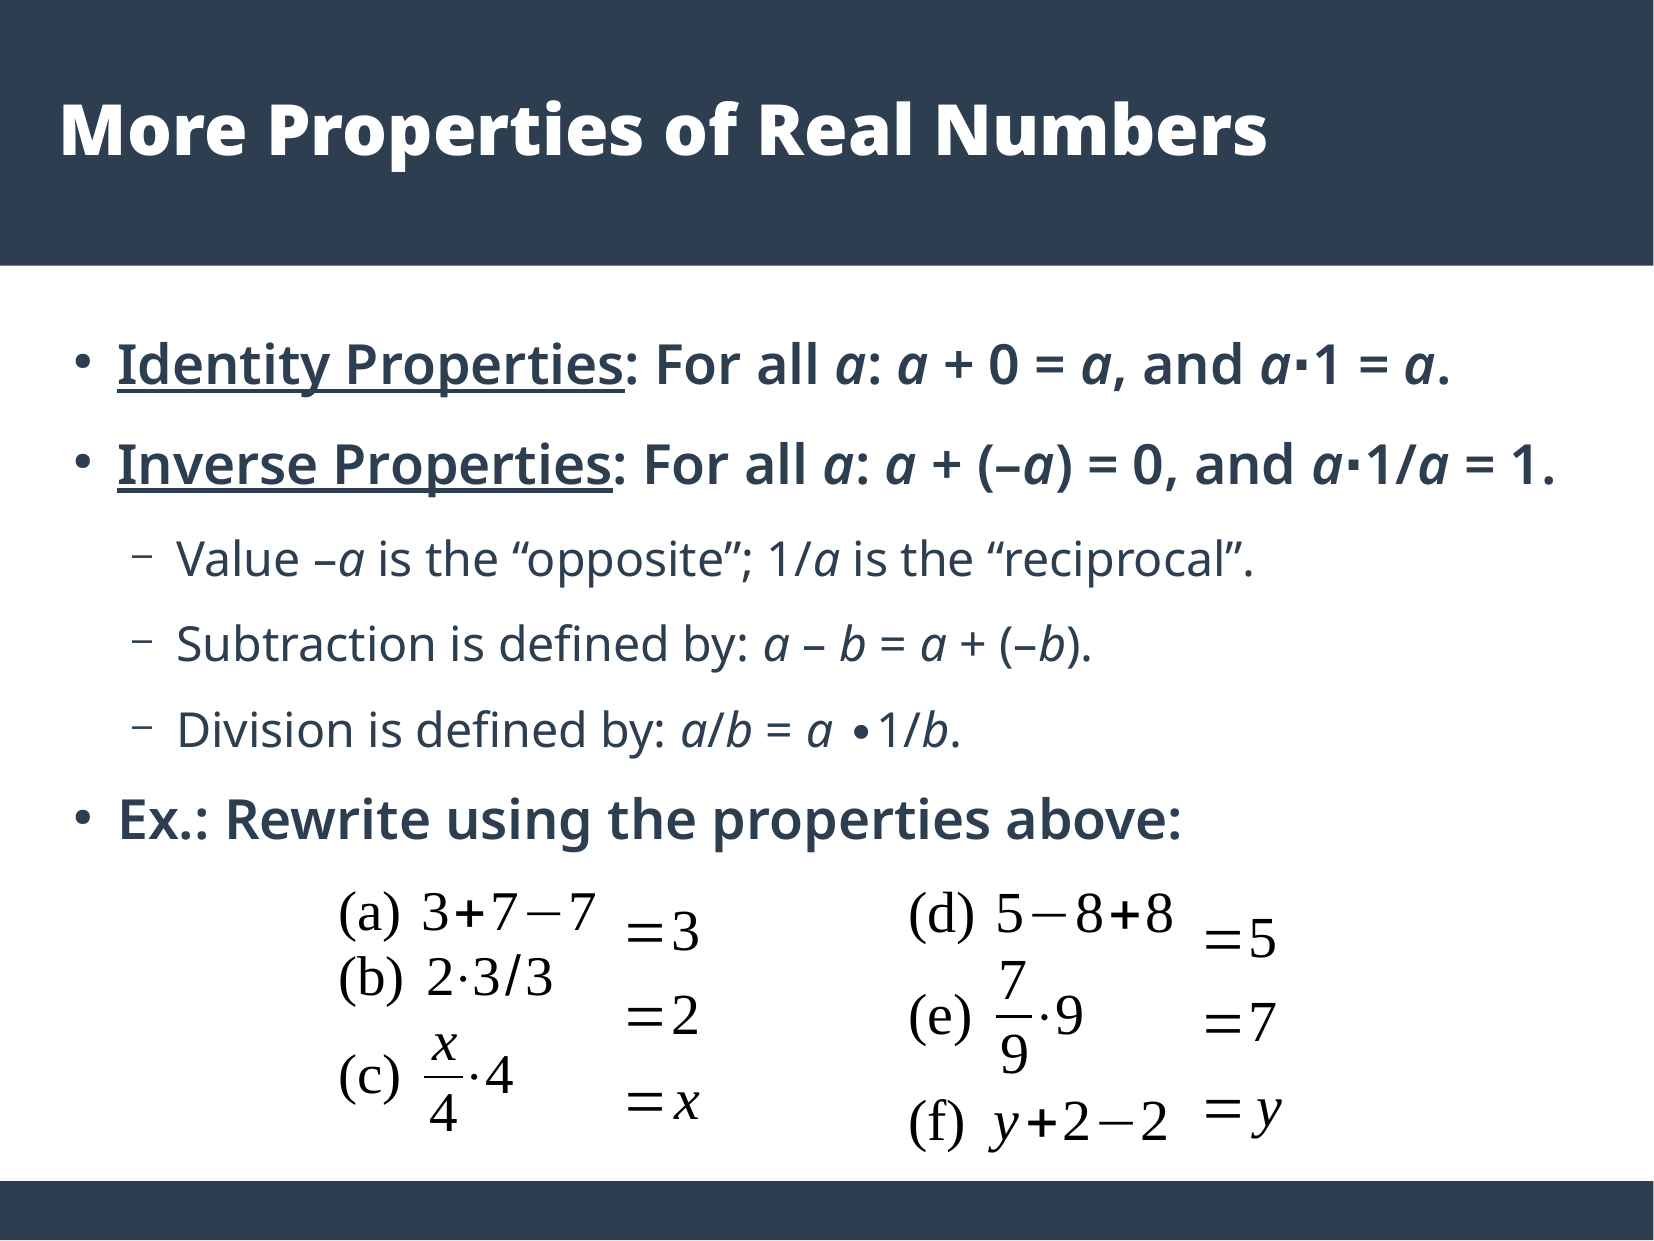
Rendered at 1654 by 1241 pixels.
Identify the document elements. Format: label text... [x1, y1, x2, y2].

list Identity Properties: For all a: a + 0 = a, and a∙1 = a. Inverse Properties: For all a: a + (–a) = 0, and a∙1/a = 1. Value –a is the “opposite”; 1/a is the “reciprocal”. Subtraction is defined by: a – b = a + (–b). Division is defined by: a/b = a ∙1/b. Ex.: Rewrite using the properties above: [58, 325, 1594, 868]
chart [1190, 905, 1292, 1140]
title More Properties of Real Numbers [59, 49, 1595, 207]
chart [901, 881, 1182, 1153]
chart [613, 898, 709, 1133]
chart [332, 881, 604, 1144]
